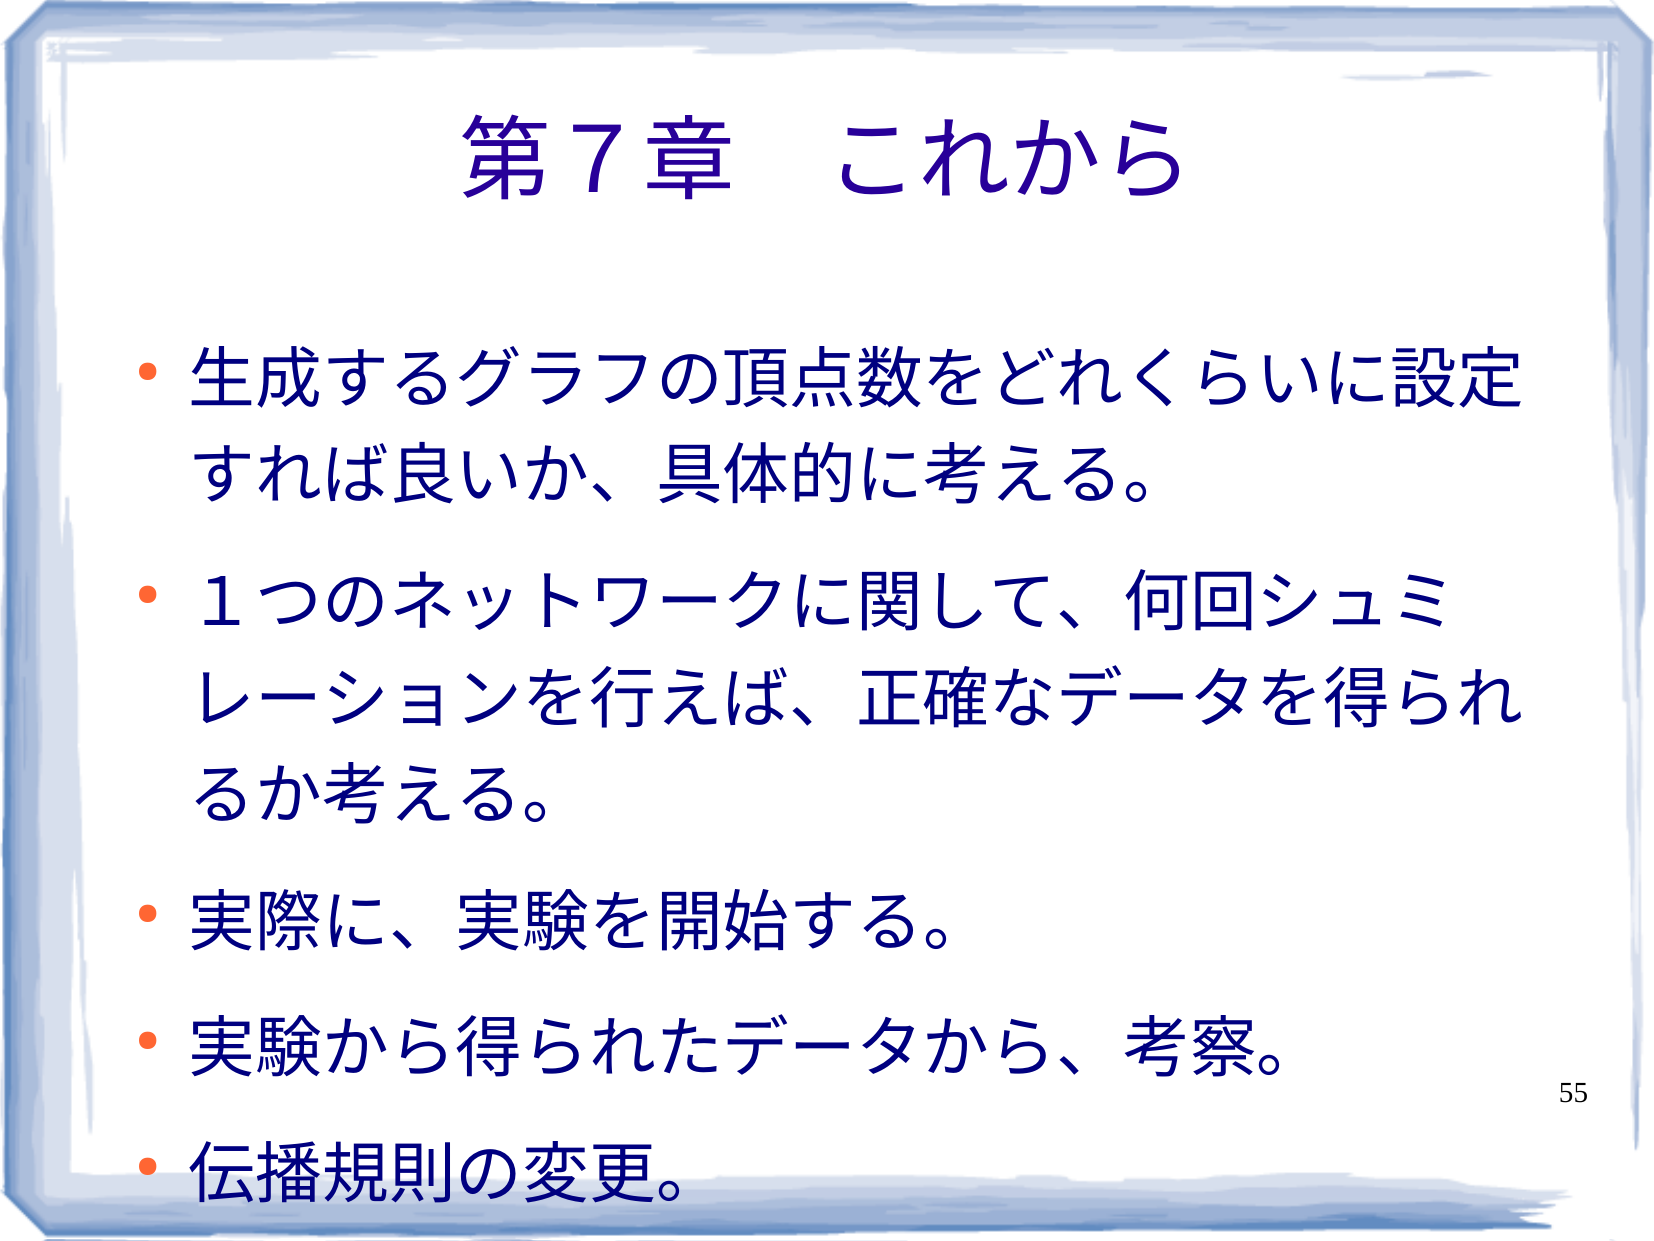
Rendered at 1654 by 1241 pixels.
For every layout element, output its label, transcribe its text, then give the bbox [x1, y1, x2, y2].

title 第７章 これから [82, 49, 1571, 257]
picture [0, 0, 1654, 1241]
list 生成するグラフの頂点数をどれくらいに設定すれば良いか、具体的に考える。 １つのネットワークに関して、何回シュミレーションを行えば、正確なデータを得られるか考える。 実際に、実験を開始する。 実験から得られたデータから、考察。 伝播規則の変更。 [118, 324, 1571, 1158]
